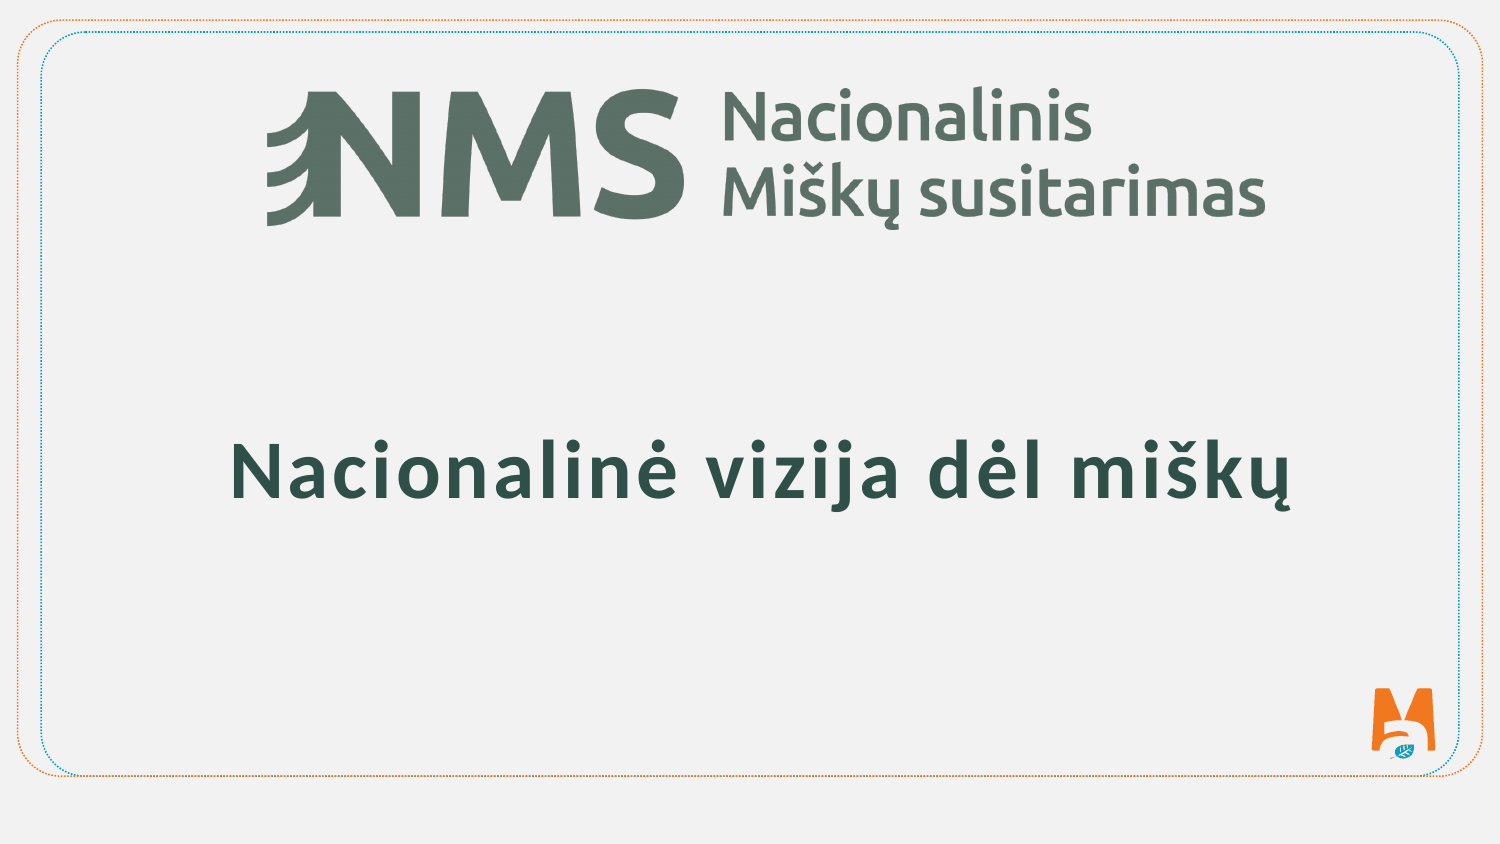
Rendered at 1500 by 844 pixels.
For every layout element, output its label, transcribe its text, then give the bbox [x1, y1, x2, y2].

title Nacionalinė vizija dėl miškų [123, 374, 1399, 556]
picture [267, 86, 1265, 230]
